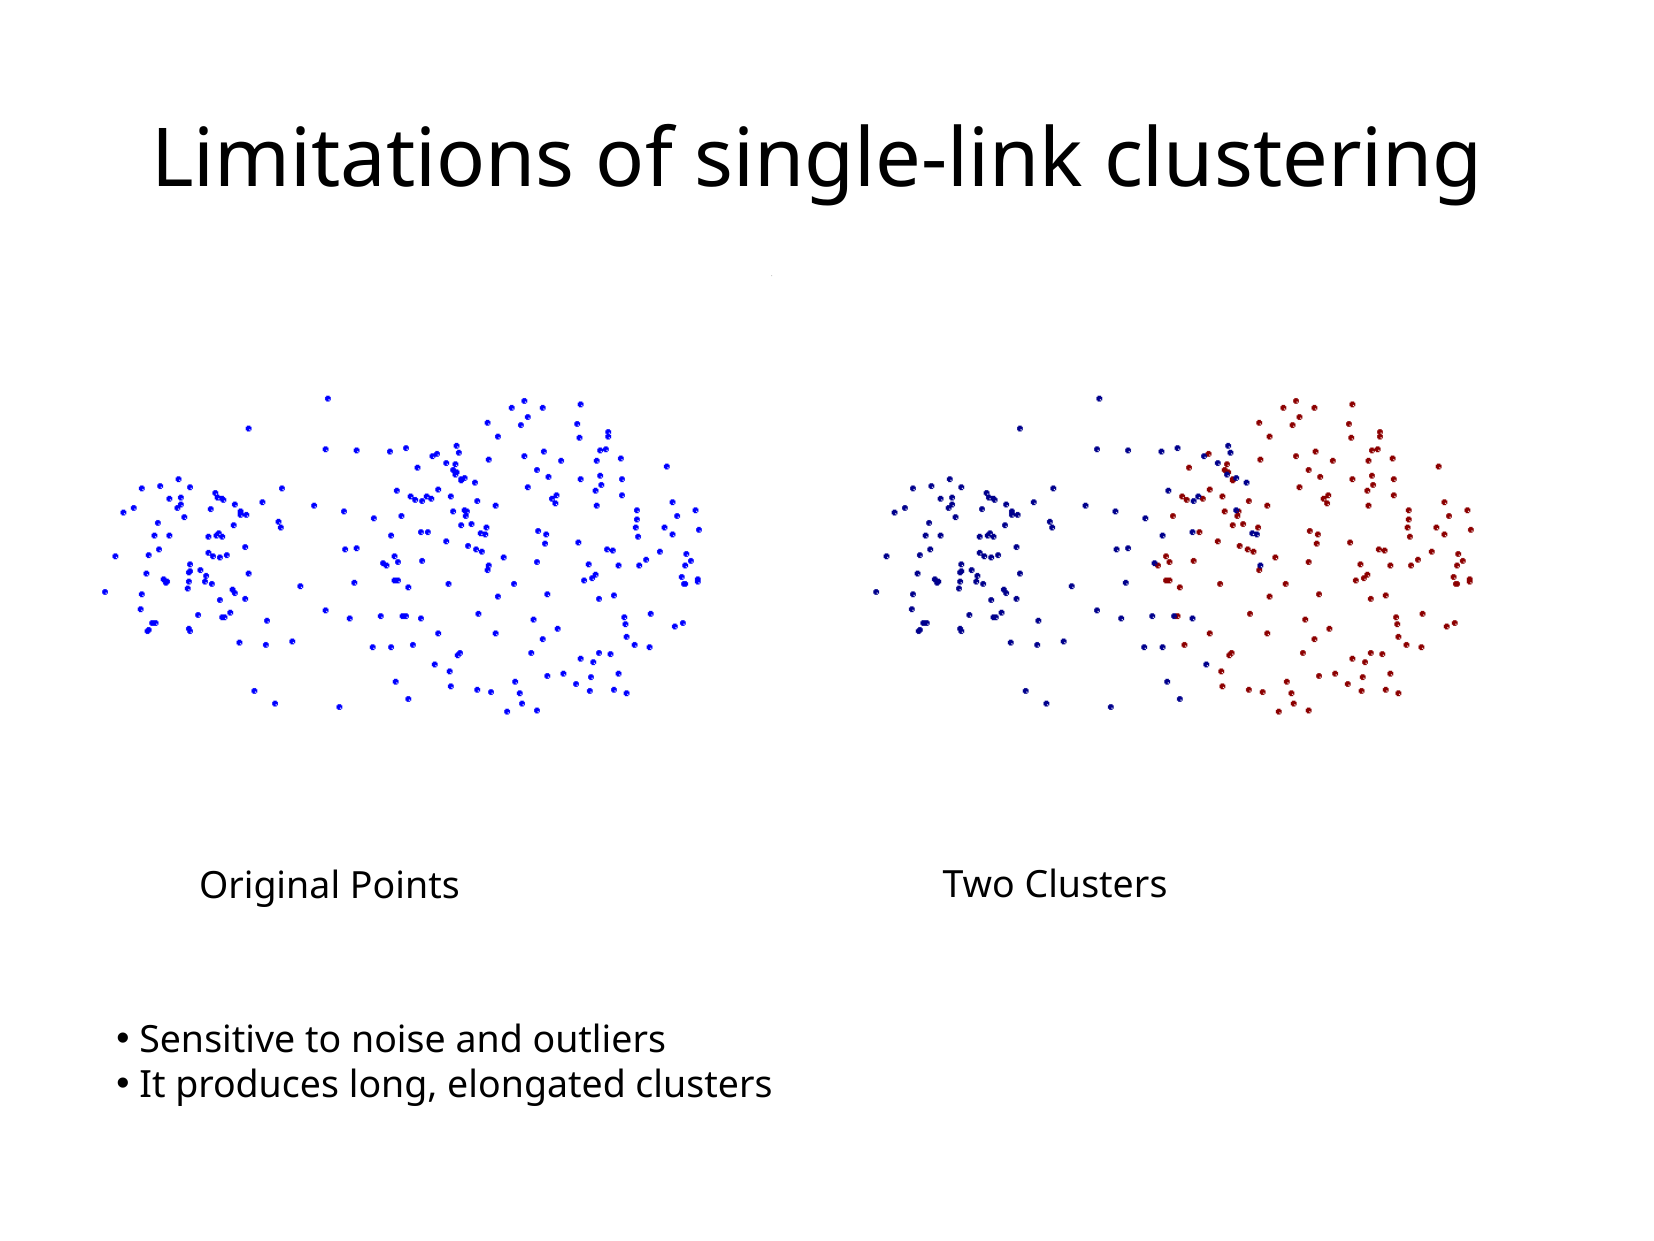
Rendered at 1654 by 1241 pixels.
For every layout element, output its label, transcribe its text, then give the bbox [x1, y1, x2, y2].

picture [0, 275, 1544, 855]
text_box Sensitive to noise and outliers It produces long, elongated clusters [110, 1008, 1257, 1117]
text_box Original Points [192, 855, 719, 915]
title Limitations of single-link clustering [68, 27, 1567, 281]
text_box Two Clusters [936, 855, 1463, 914]
